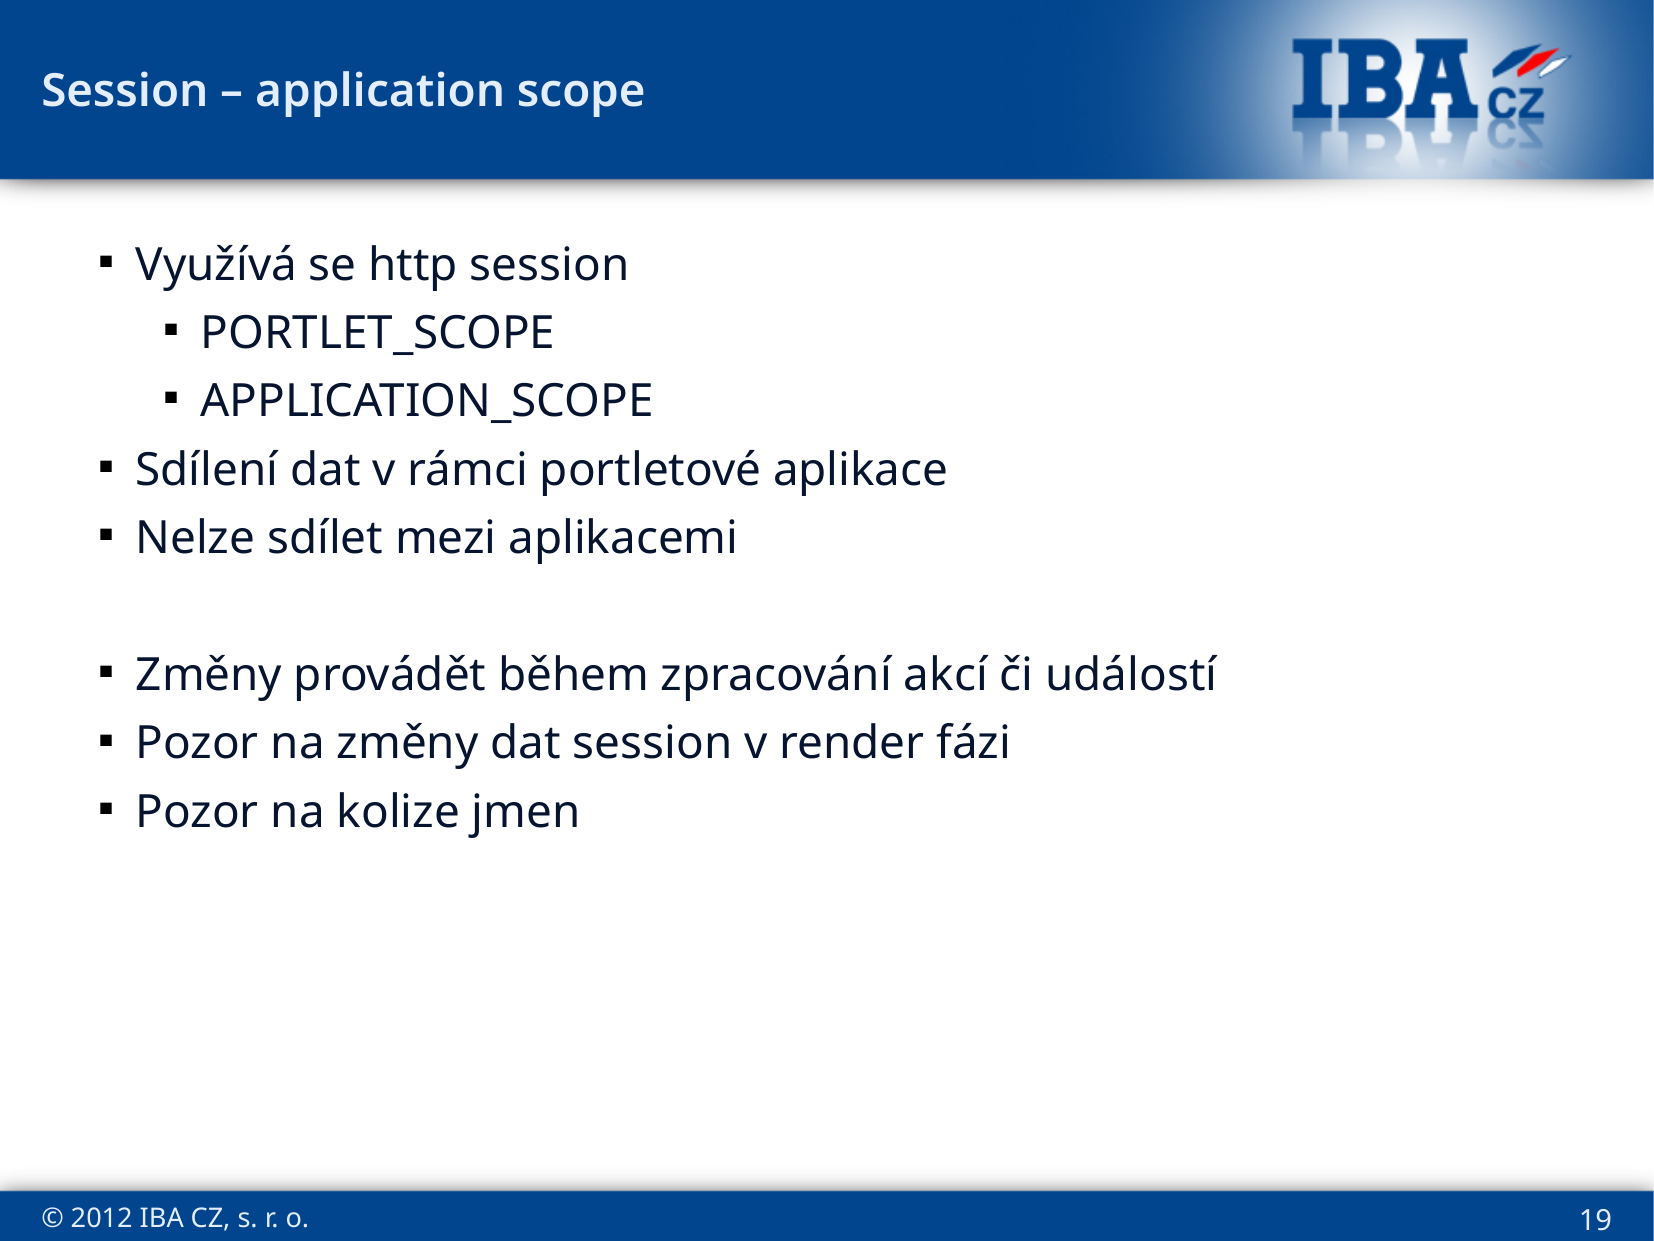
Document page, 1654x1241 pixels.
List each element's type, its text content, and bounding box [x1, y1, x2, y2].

title Session – application scope [41, 7, 1105, 170]
list Využívá se http session PORTLET_SCOPE APPLICATION_SCOPE Sdílení dat v rámci portletové aplikace Nelze sdílet mezi aplikacemi Změny provádět během zpracování akcí či událostí Pozor na změny dat session v render fázi Pozor na kolize jmen [82, 231, 1571, 1137]
picture [0, 0, 1654, 1241]
